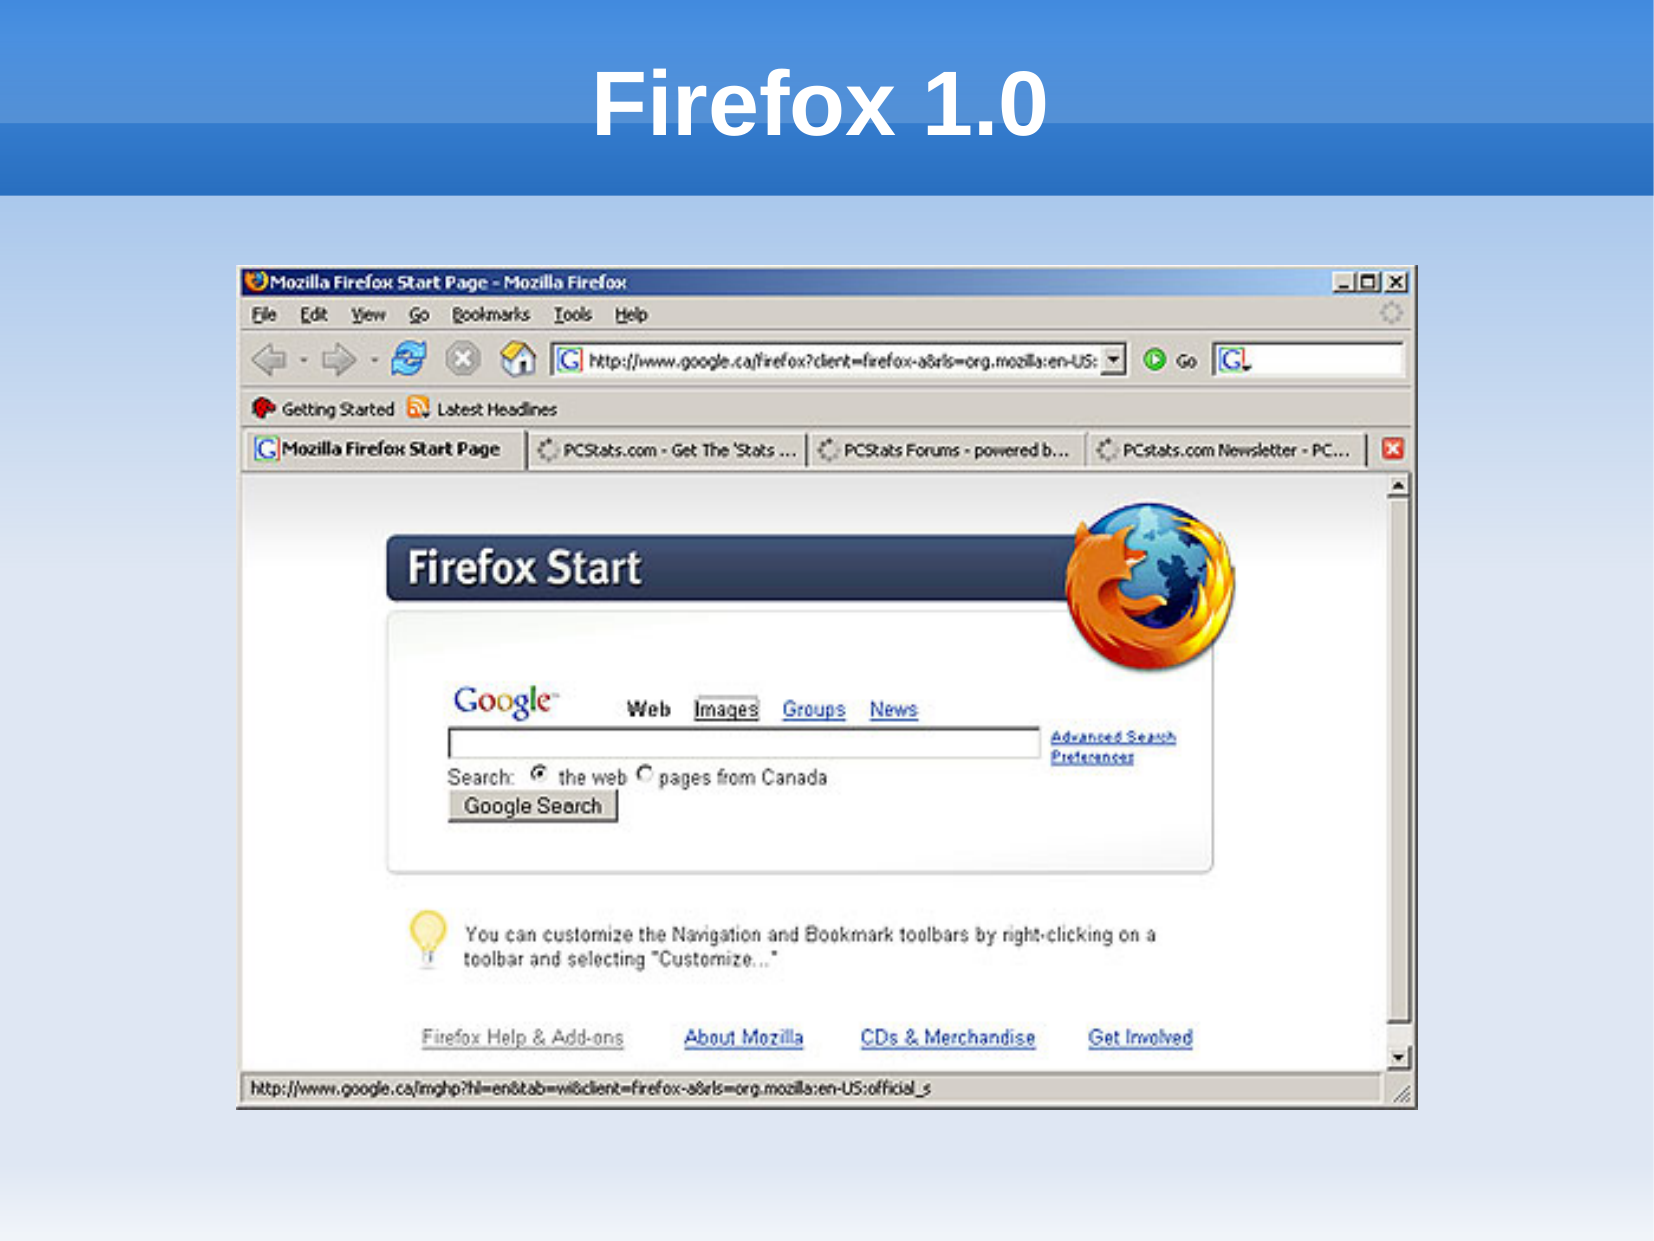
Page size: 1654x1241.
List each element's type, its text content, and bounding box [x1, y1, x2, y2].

title Firefox 1.0 [76, 0, 1565, 208]
picture [0, 0, 1654, 1241]
